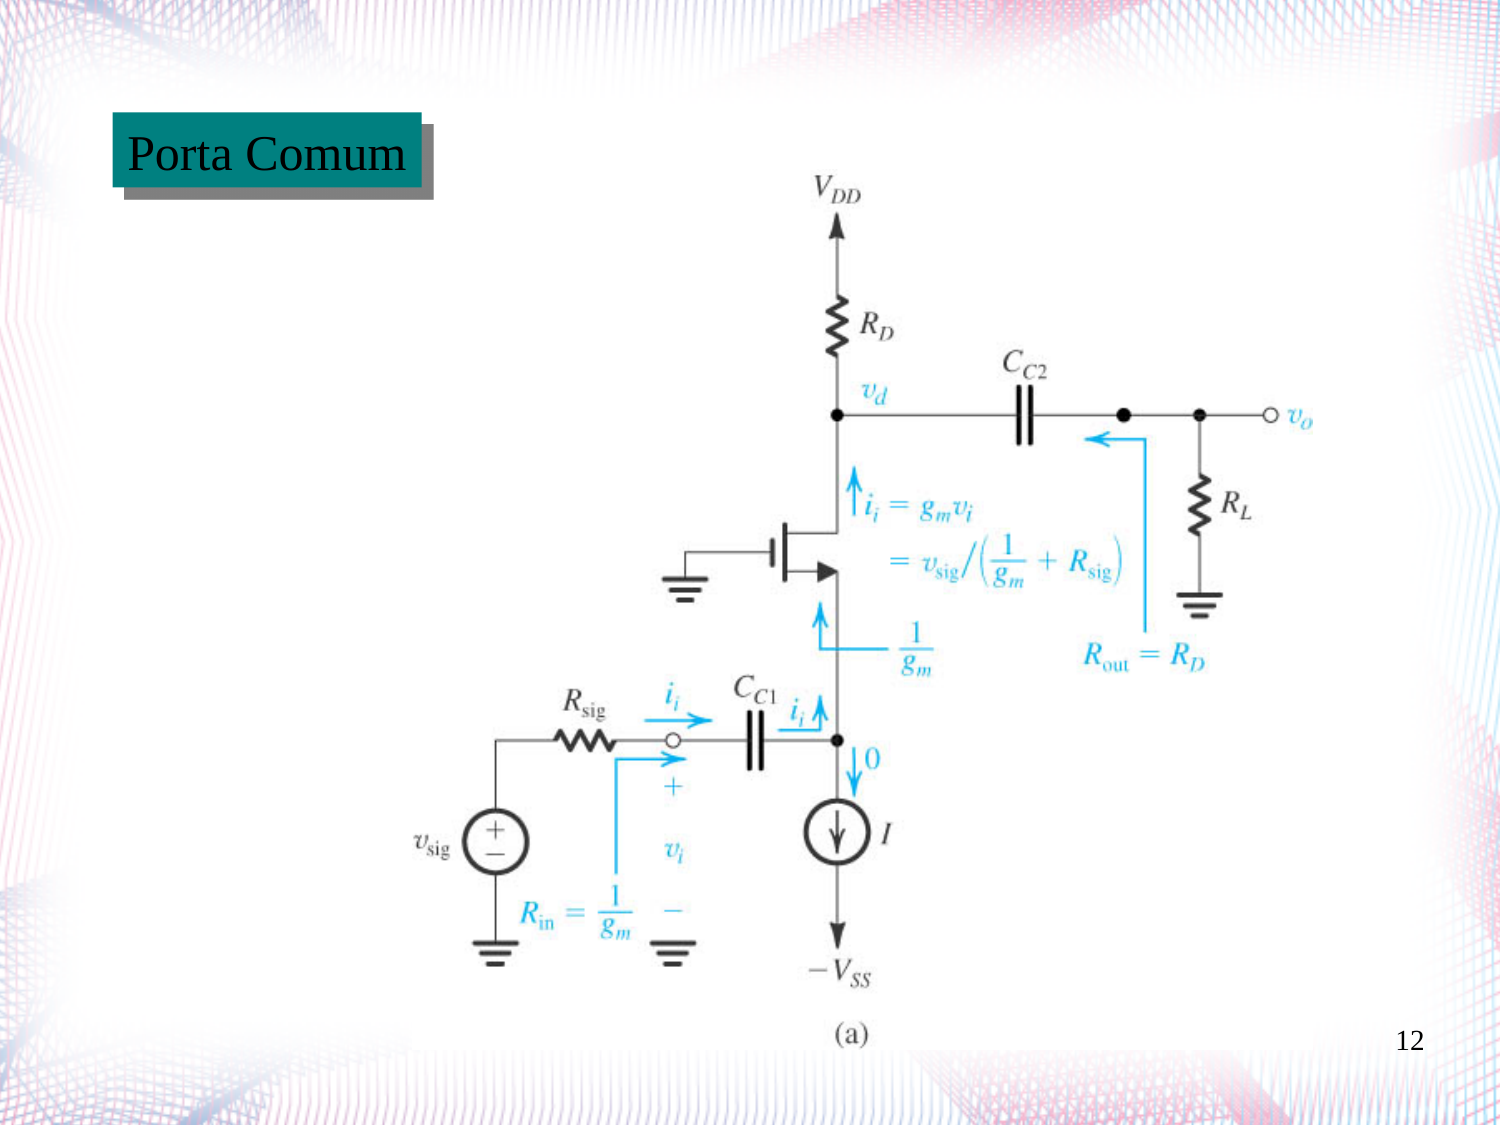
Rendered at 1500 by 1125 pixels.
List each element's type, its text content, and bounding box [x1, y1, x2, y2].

picture [0, 0, 1500, 1125]
text_box Porta Comum [112, 112, 421, 188]
